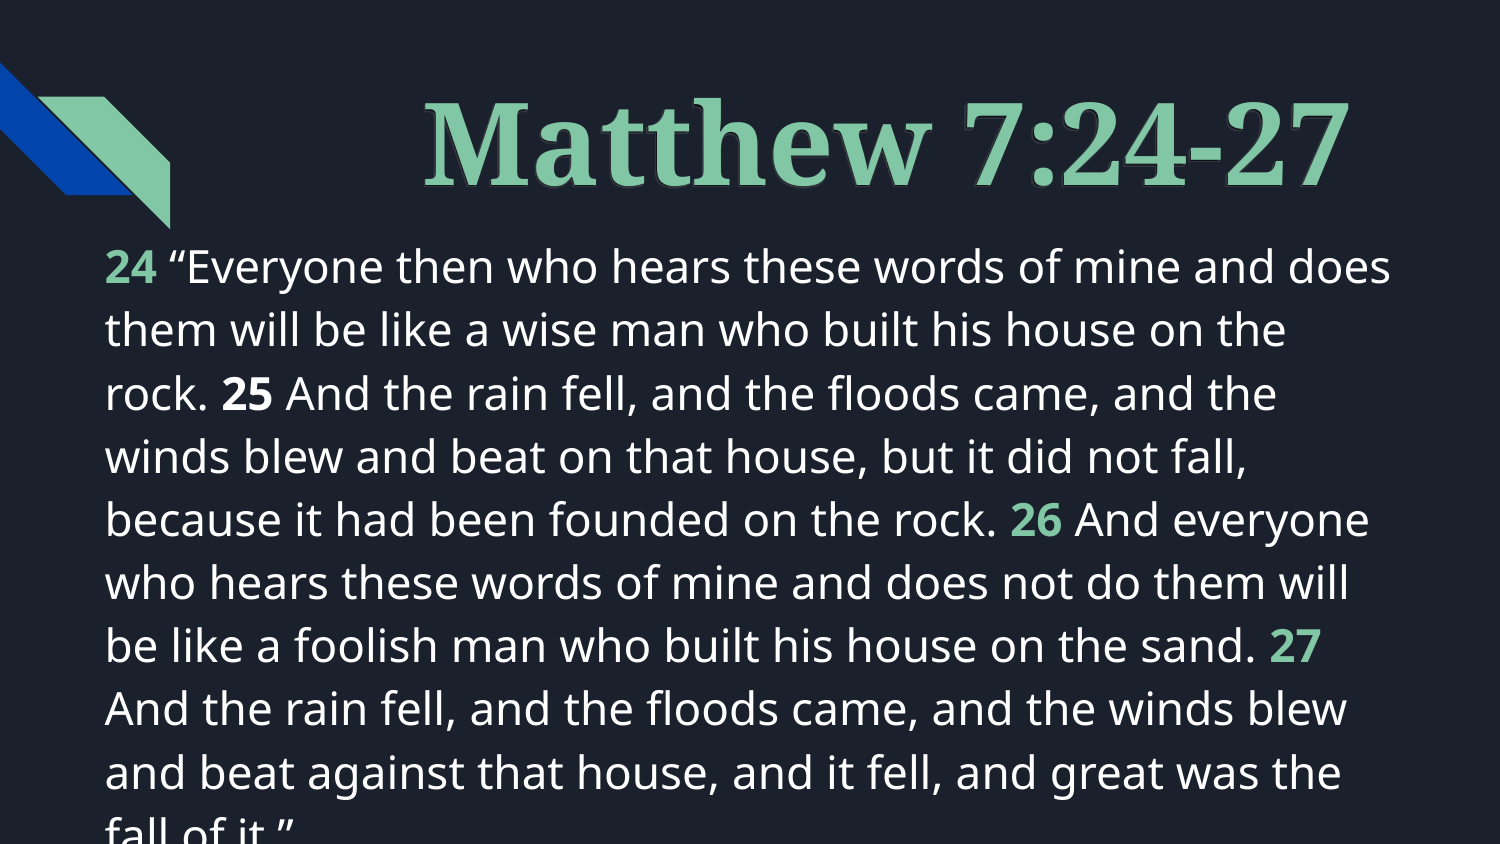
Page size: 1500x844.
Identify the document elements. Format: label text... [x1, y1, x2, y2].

list 24 “Everyone then who hears these words of mine and does them will be like a wise man who built his house on the rock. 25 And the rain fell, and the floods came, and the winds blew and beat on that house, but it did not fall, because it had been founded on the rock. 26 And everyone who hears these words of mine and does not do them will be like a foolish man who built his house on the sand. 27 And the rain fell, and the floods came, and the winds blew and beat against that house, and it fell, and great was the fall of it.” [89, 214, 1411, 791]
title Matthew 7:24-27 [212, 64, 1368, 214]
